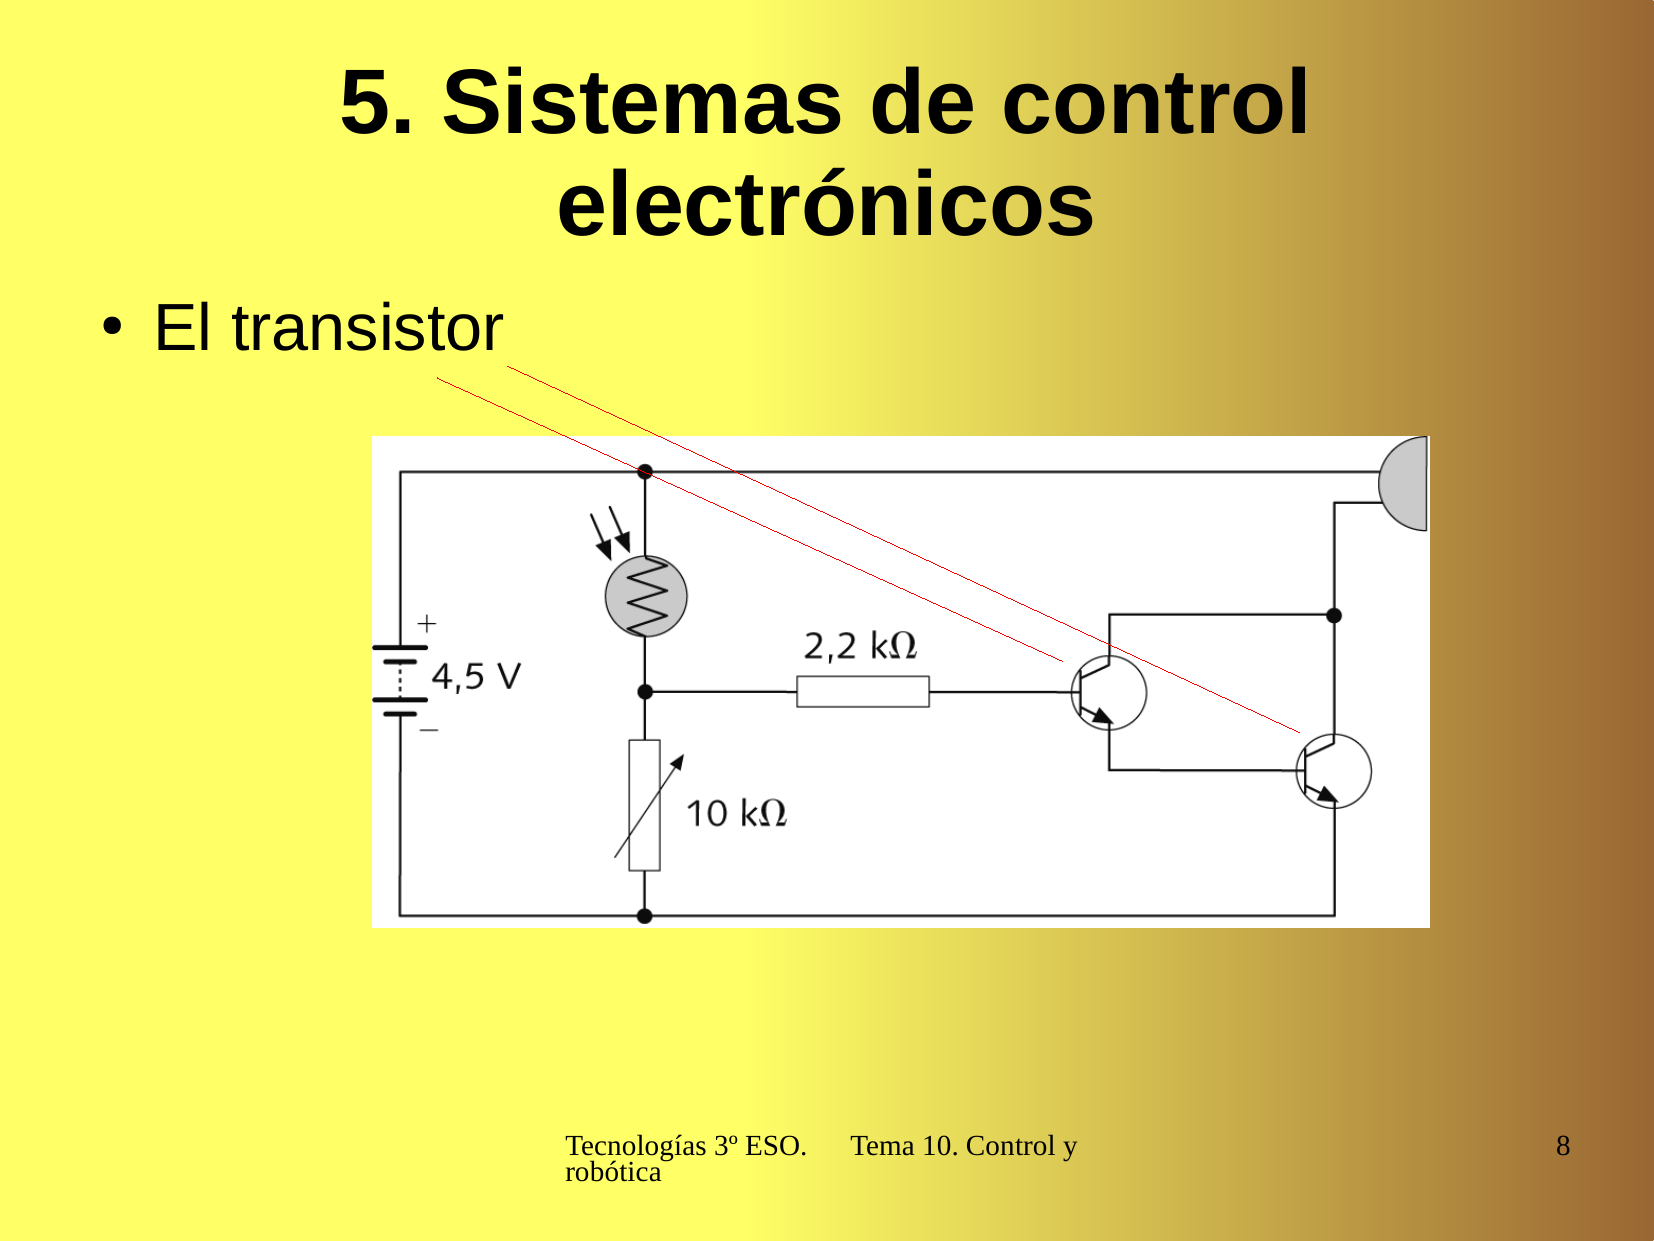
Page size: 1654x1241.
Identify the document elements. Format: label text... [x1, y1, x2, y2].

title 5. Sistemas de control electrónicos [82, 49, 1571, 257]
list El transistor [82, 290, 1571, 1109]
picture [372, 436, 1430, 928]
